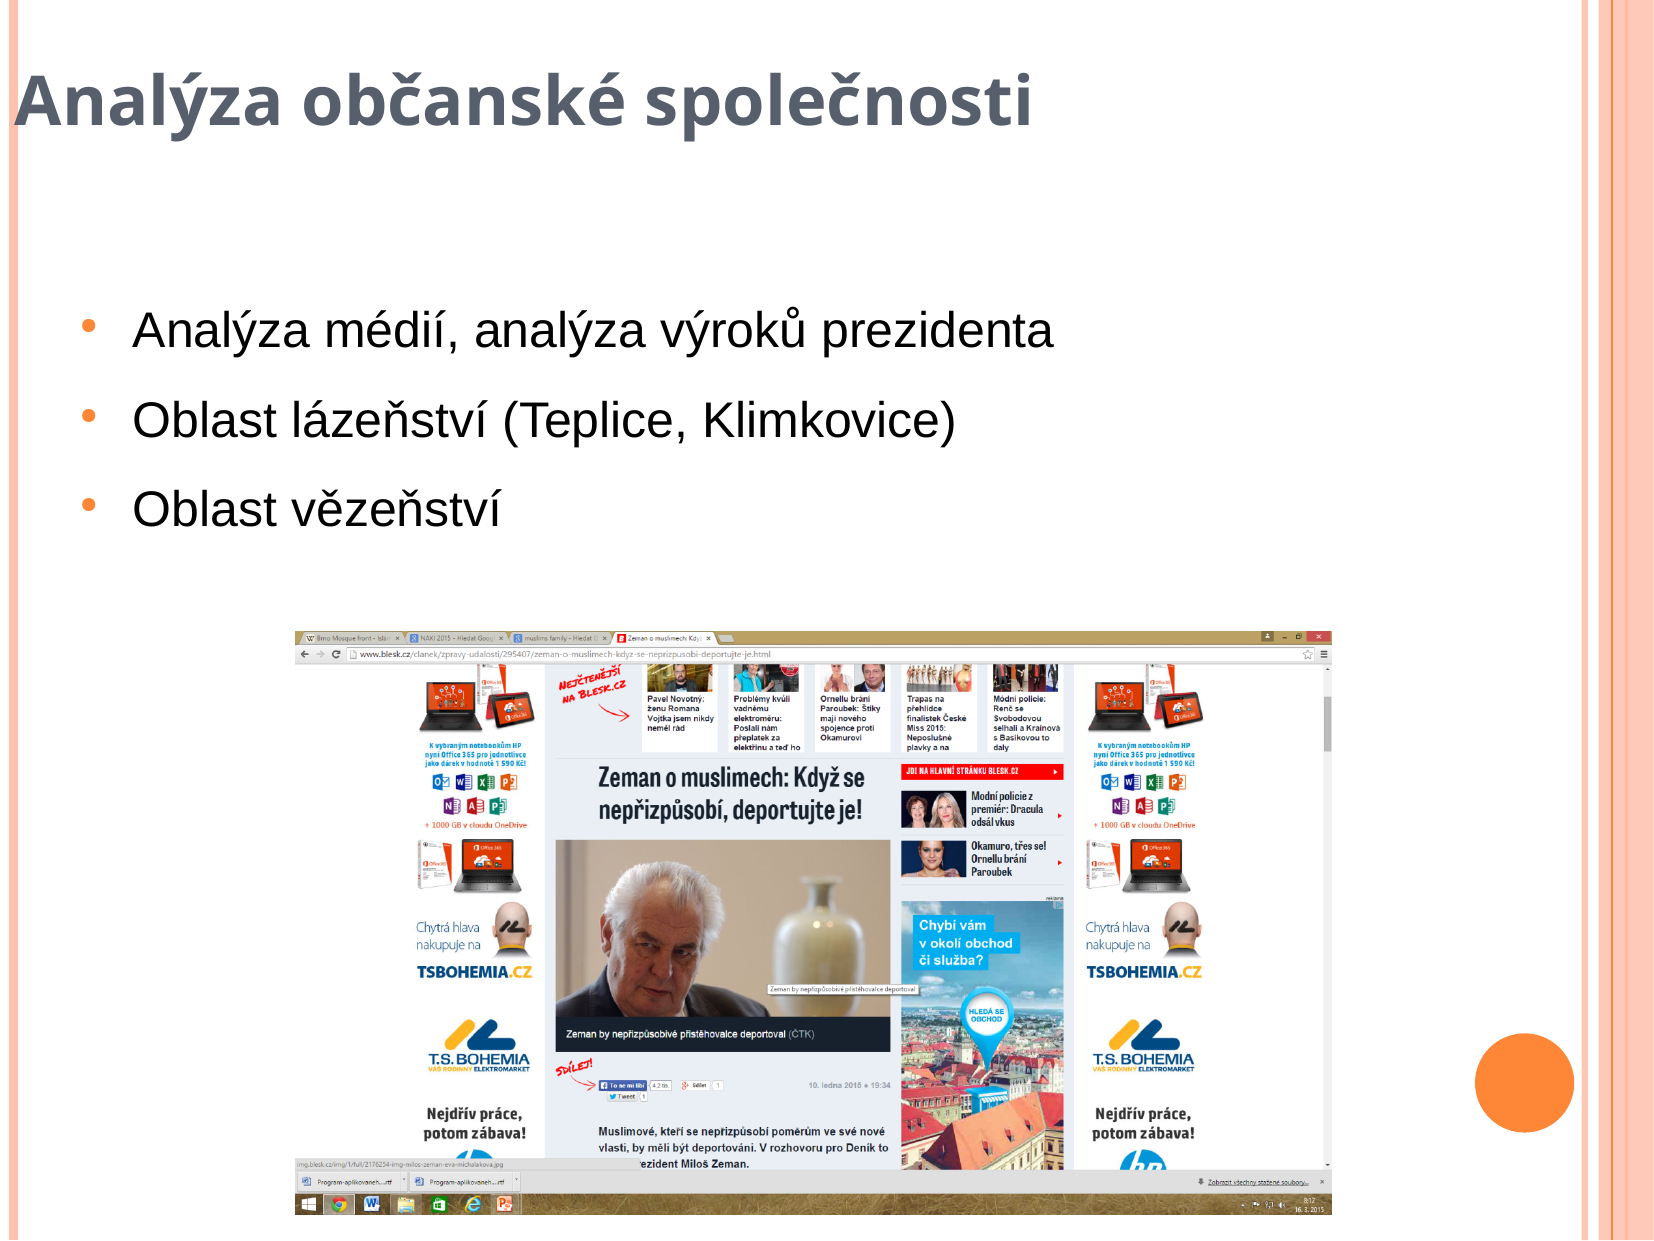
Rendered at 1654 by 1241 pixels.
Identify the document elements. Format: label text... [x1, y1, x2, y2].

picture [295, 631, 1332, 1216]
title Analýza občanské společnosti [0, 49, 1489, 257]
list Analýza médií, analýza výroků prezidenta Oblast lázeňství (Teplice, Klimkovice) Oblast vězeňství [47, 290, 1489, 1109]
